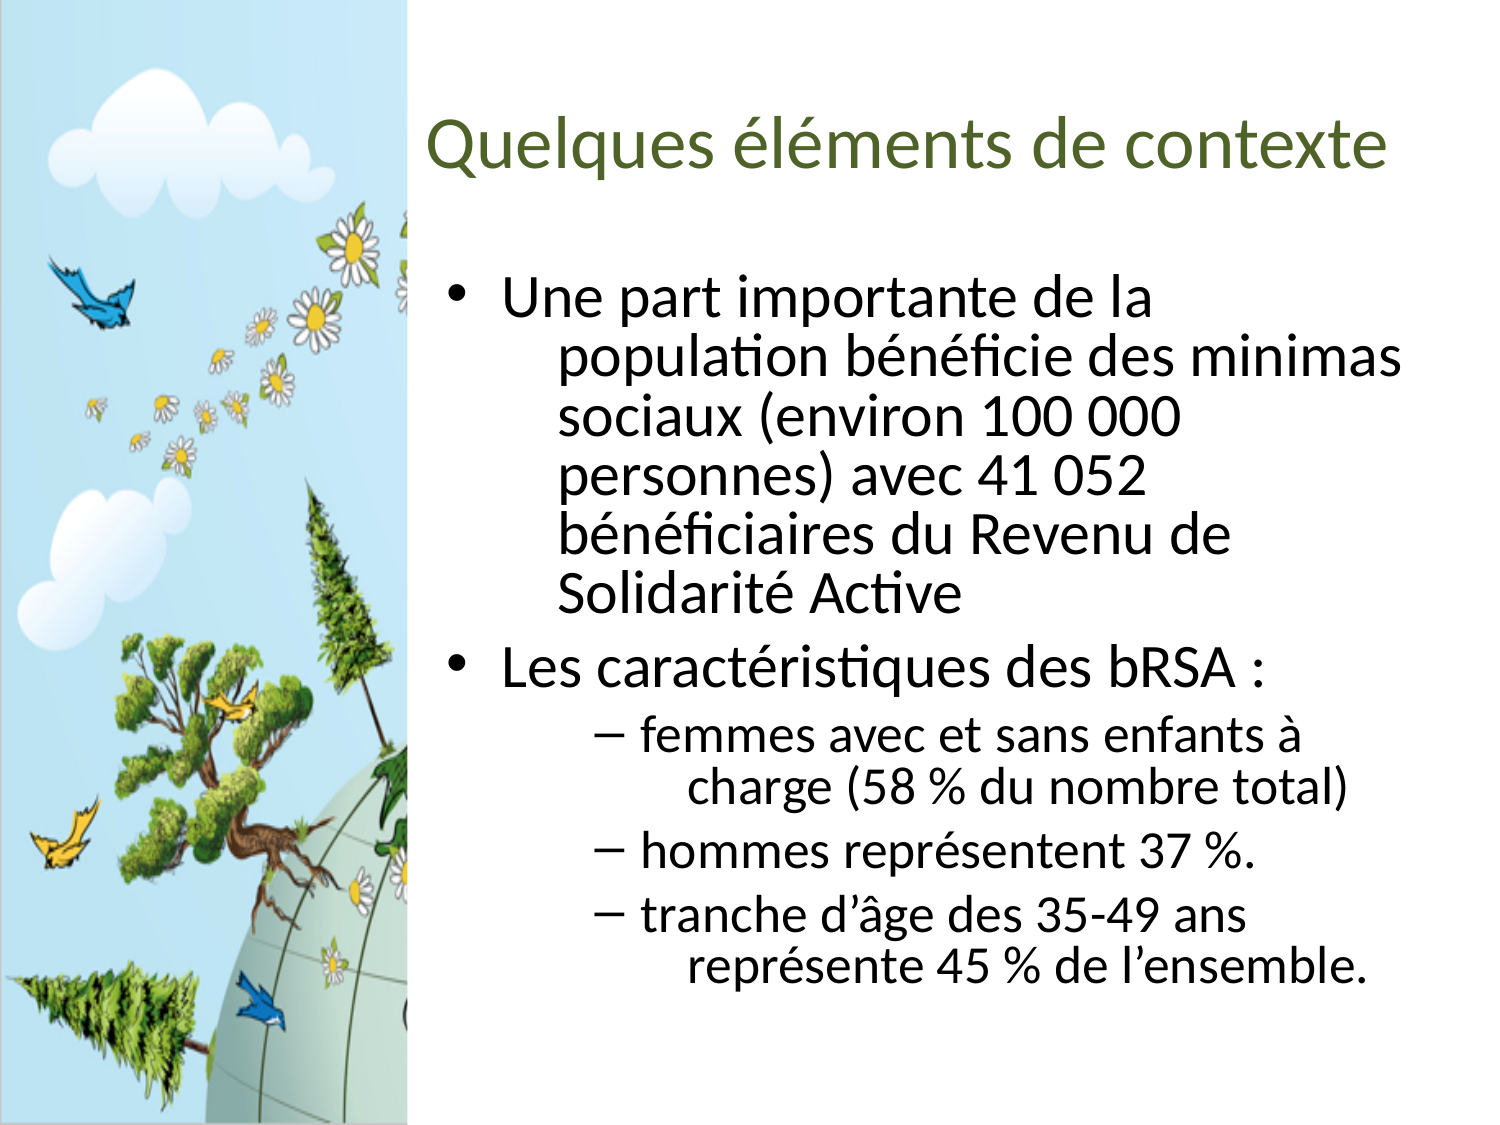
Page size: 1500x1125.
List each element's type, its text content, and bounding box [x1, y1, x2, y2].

title Quelques éléments de contexte [408, 45, 1426, 233]
chart [0, 0, 408, 1125]
list Une part importante de la population bénéficie des minimas sociaux (environ 100 000 personnes) avec 41 052 bénéficiaires du Revenu de Solidarité Active Les caractéristiques des bRSA : femmes avec et sans enfants à charge (58 % du nombre total) hommes représentent 37 %. tranche d’âge des 35-49 ans représente 45 % de l’ensemble. [431, 262, 1449, 1005]
